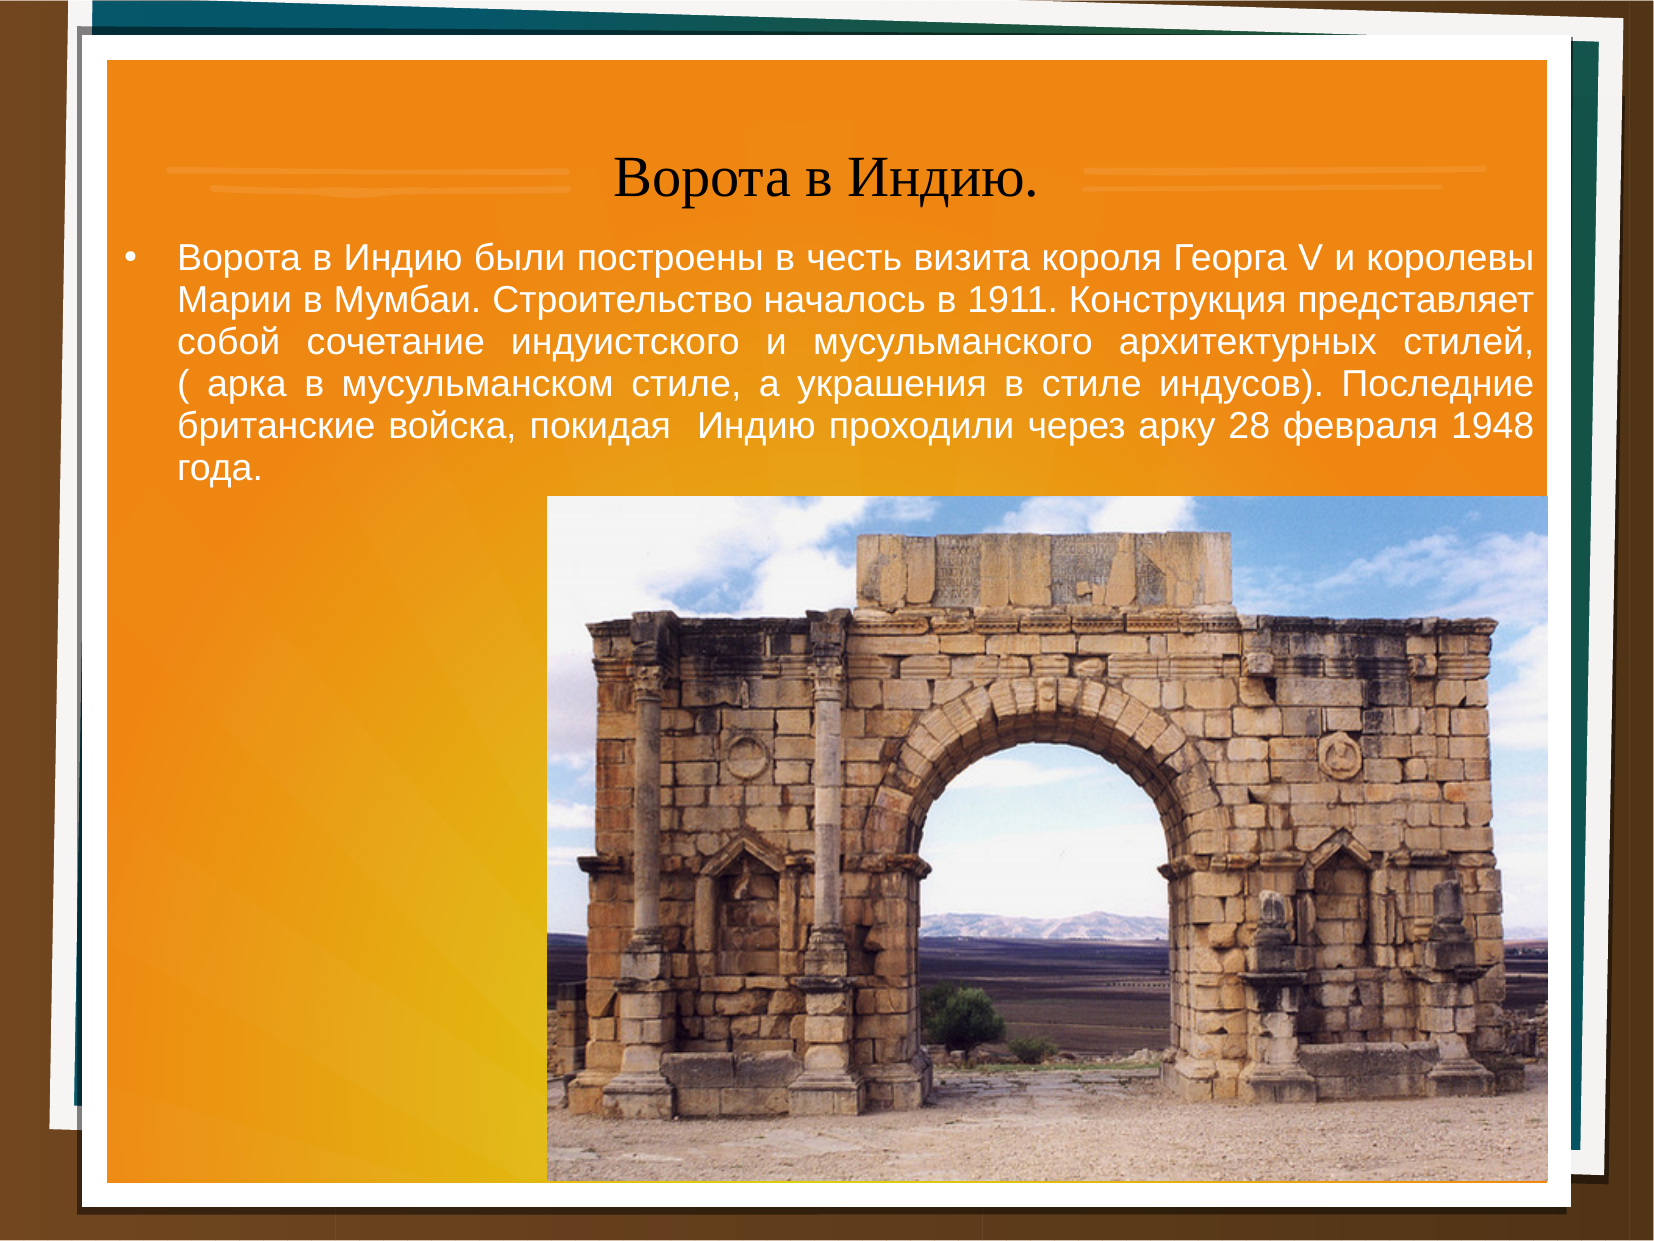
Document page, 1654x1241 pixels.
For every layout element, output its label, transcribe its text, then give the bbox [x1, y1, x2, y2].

picture [547, 496, 1548, 1181]
list Ворота в Индию были построены в честь визита короля Георга V и королевы Марии в Мумбаи. Строительство началось в 1911. Конструкция представляет собой сочетание индуистского и мусульманского архитектурных стилей, ( арка в мусульманском стиле, а украшения в стиле индусов). Последние британские войска, покидая Индию проходили через арку 28 февраля 1948 года. [106, 236, 1536, 497]
title Ворота в Индию. [566, 78, 1087, 236]
